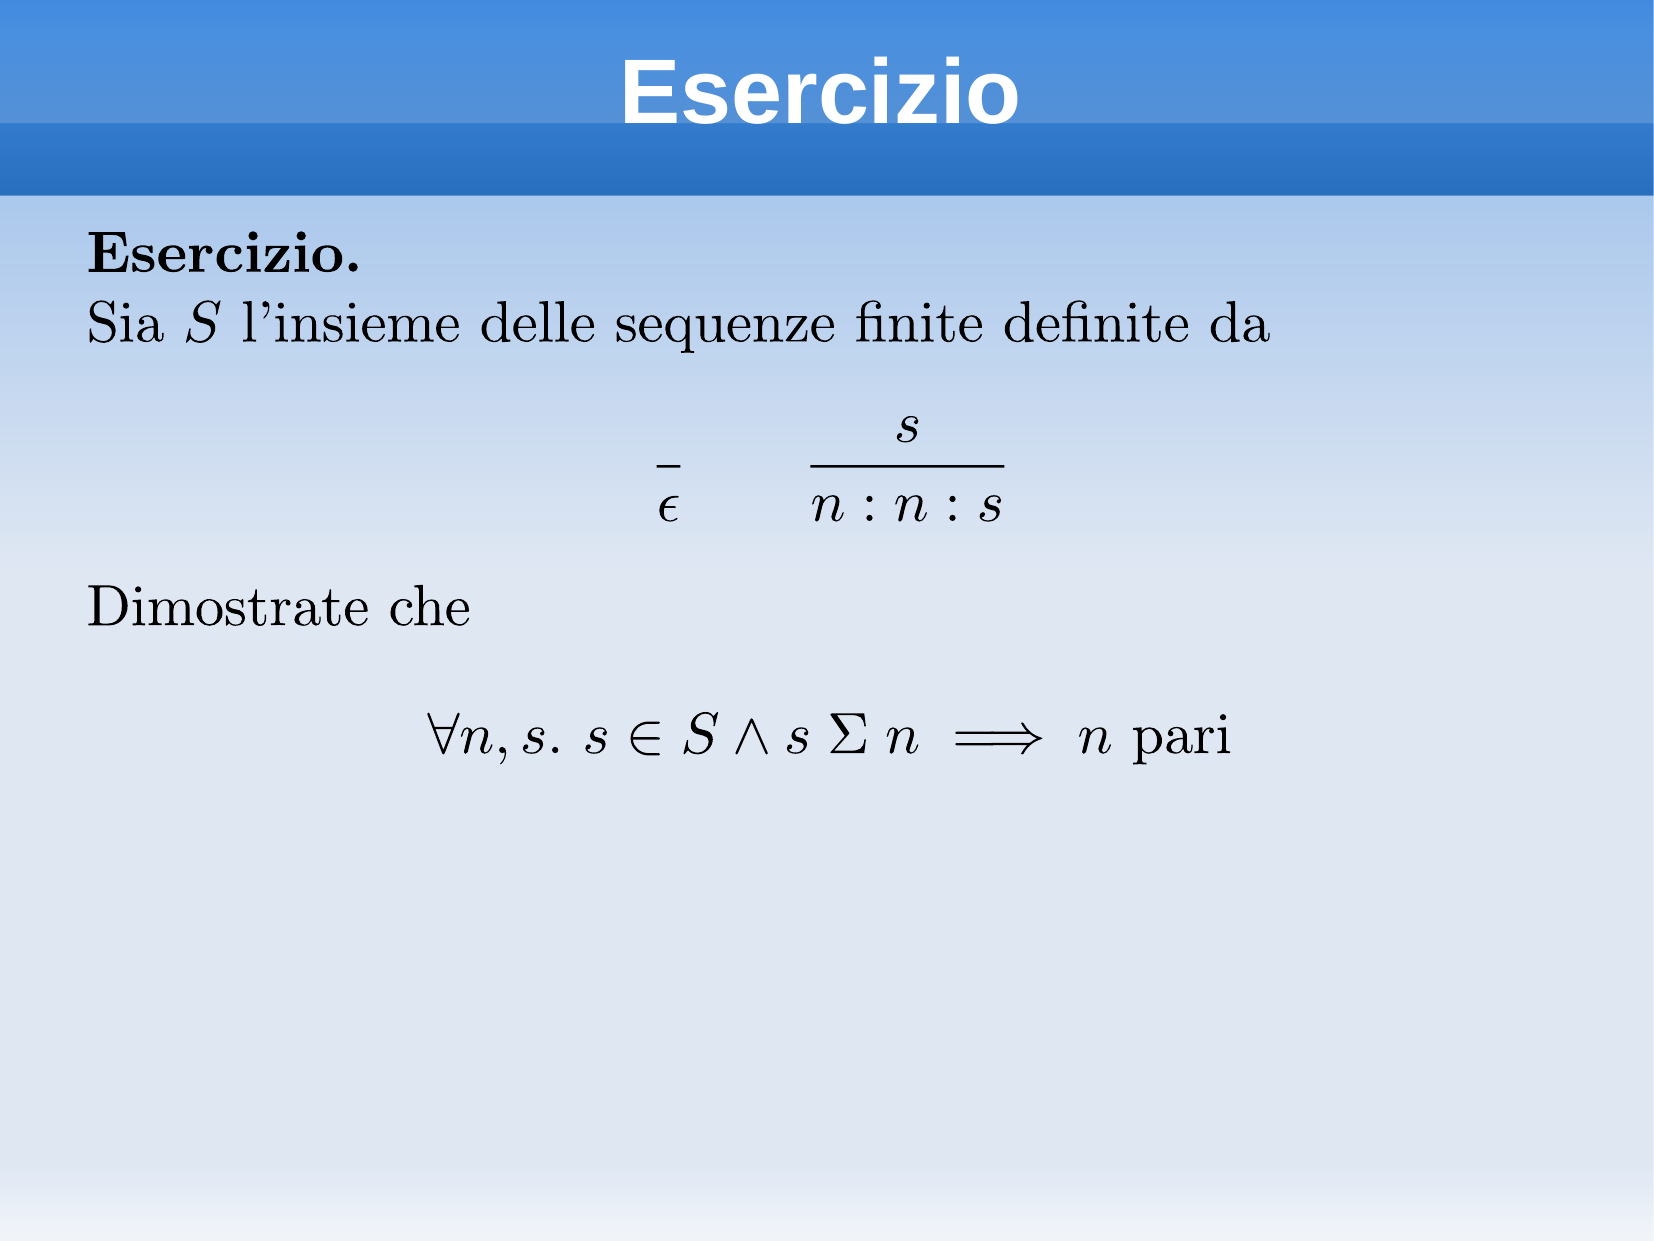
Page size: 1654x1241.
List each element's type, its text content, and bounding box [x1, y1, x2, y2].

picture [0, 0, 1654, 1241]
text_box [86, 231, 1270, 765]
title Esercizio [76, 0, 1565, 196]
